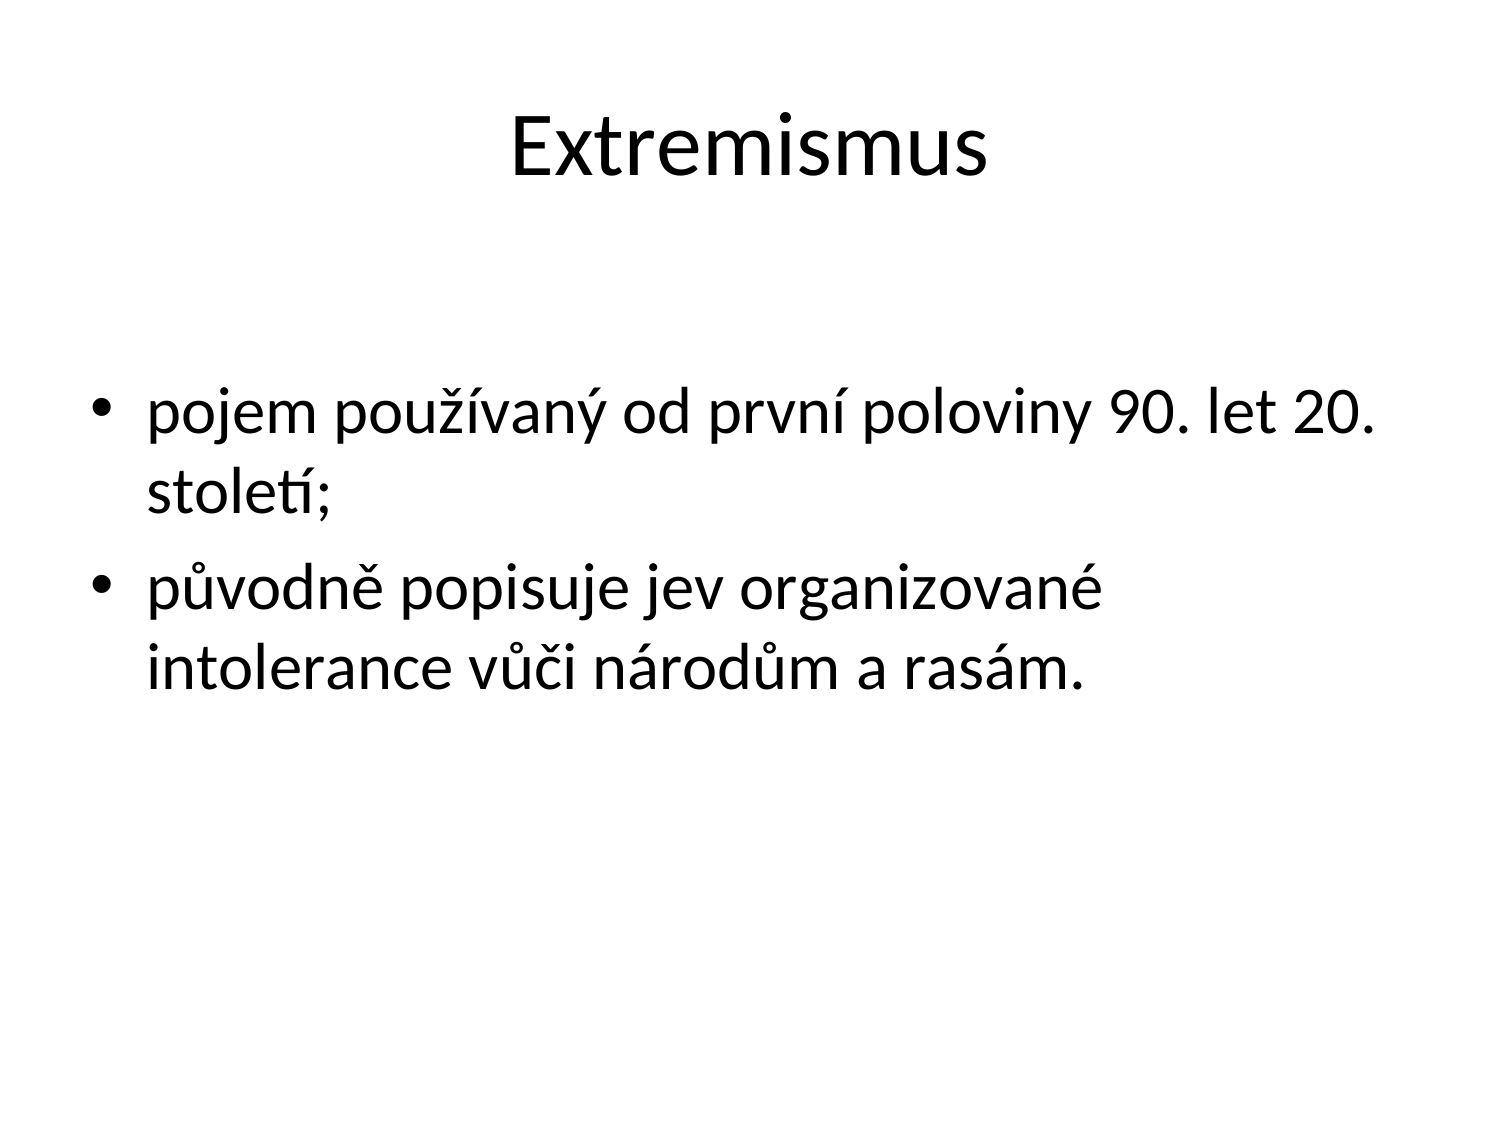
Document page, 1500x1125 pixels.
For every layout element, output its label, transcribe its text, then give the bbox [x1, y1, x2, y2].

list pojem používaný od první poloviny 90. let 20. století; původně popisuje jev organizované intolerance vůči národům a rasám. [75, 262, 1426, 1006]
title Extremismus [75, 45, 1426, 233]
